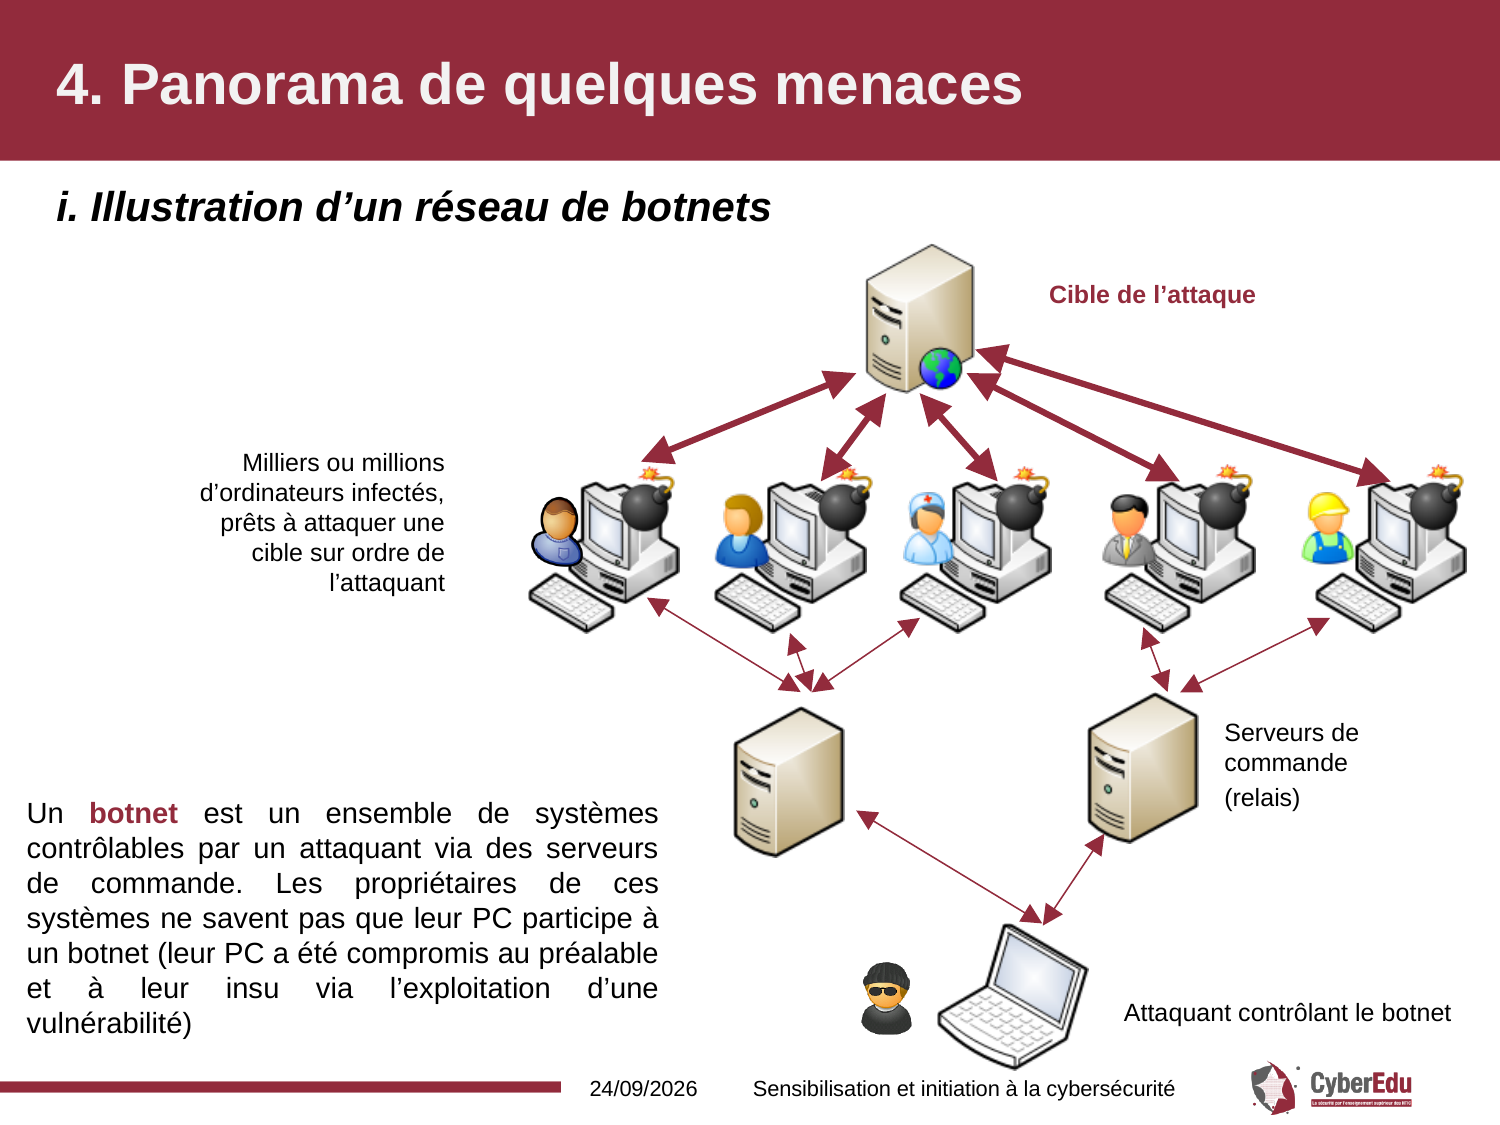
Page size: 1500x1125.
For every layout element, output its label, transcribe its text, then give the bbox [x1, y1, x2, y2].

picture [733, 706, 845, 858]
text_box Un botnet est un ensemble de systèmes contrôlables par un attaquant via des serveurs de commande. Les propriétaires de ces systèmes ne savent pas que leur PC participe à un botnet (leur PC a été compromis au préalable et à leur insu via l’exploitation d’une vulnérabilité) [11, 786, 675, 1065]
slide_number 15/11/2020 [561, 1057, 727, 1118]
text_box Milliers ou millions d’ordinateurs infectés, prêts à attaquer une cible sur ordre de l’attaquant [147, 439, 460, 618]
title 4. Panorama de quelques menaces [41, 1, 1471, 161]
picture [891, 465, 1057, 634]
picture [937, 923, 1089, 1071]
picture [1092, 463, 1260, 634]
footer Sensibilisation et initiation à la cybersécurité [738, 1057, 1236, 1118]
picture [856, 959, 917, 1039]
picture [702, 465, 880, 634]
text_box Attaquant contrôlant le botnet [1109, 989, 1476, 1039]
list i. Illustration d’un réseau de botnets [41, 172, 1471, 268]
text_box Serveurs de commande (relais) [1209, 709, 1500, 811]
picture [1087, 692, 1199, 844]
picture [1246, 1060, 1412, 1115]
picture [865, 243, 975, 394]
picture [1293, 463, 1471, 634]
text_box Cible de l’attaque [1018, 270, 1287, 320]
picture [528, 465, 682, 634]
